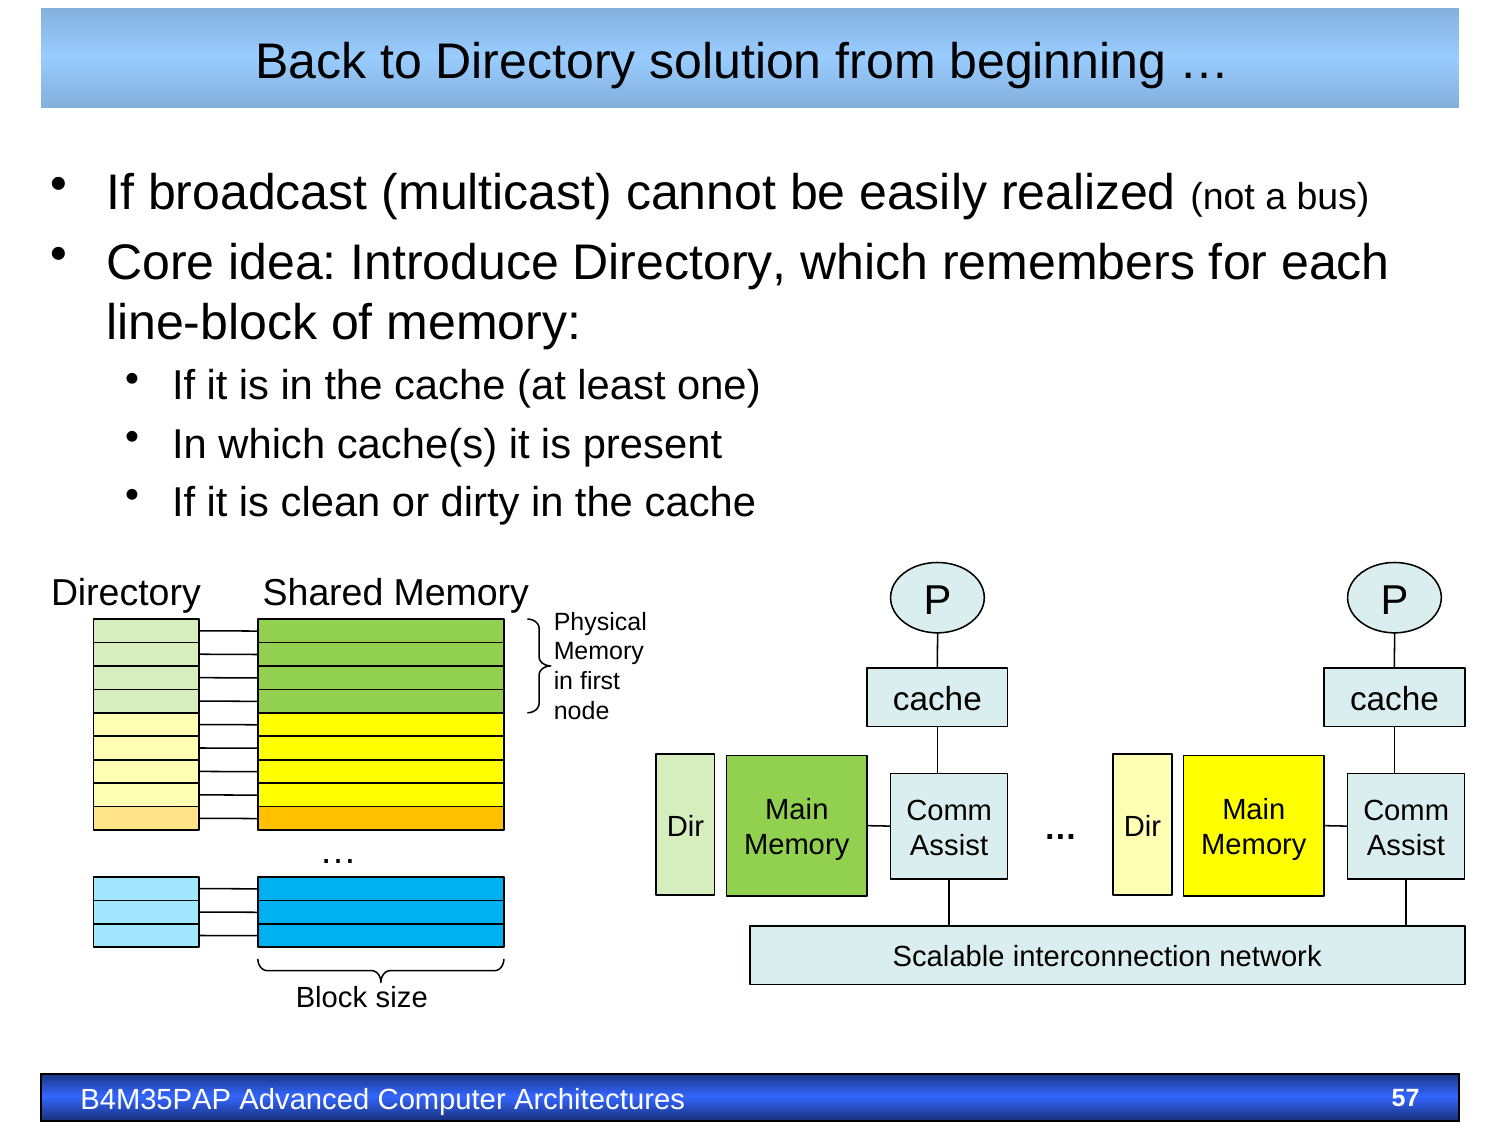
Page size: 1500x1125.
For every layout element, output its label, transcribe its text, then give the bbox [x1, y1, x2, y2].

text_box P [890, 562, 985, 633]
text_box cache [867, 667, 1008, 727]
text_box [93, 621, 200, 830]
text_box … [1019, 796, 1102, 856]
text_box Dir [1113, 754, 1172, 895]
text_box Block size [281, 970, 551, 1021]
title Back to Directory solution from beginning … [41, 8, 1459, 108]
text_box [257, 876, 504, 948]
list If broadcast (multicast) cannot be easily realized (not a bus) Core idea: Introduce Directory, which remembers for each line-block of memory: If it is in the cache (at least one) In which cache(s) it is present If it is clean or dirty in the cache [35, 152, 1465, 551]
text_box cache [1324, 667, 1465, 727]
text_box Shared Memory [247, 560, 544, 621]
text_box Main Memory [1183, 755, 1325, 896]
text_box … [304, 818, 575, 879]
text_box Directory [36, 560, 216, 621]
text_box Scalable interconnection network [750, 925, 1465, 985]
text_box Physical Memory in first node [539, 597, 668, 733]
text_box [93, 876, 200, 948]
text_box P [1347, 562, 1442, 633]
text_box [257, 621, 504, 830]
text_box Comm Assist [890, 773, 1008, 879]
text_box Comm Assist [1347, 773, 1465, 879]
text_box Main Memory [726, 755, 868, 896]
text_box Dir [656, 754, 715, 895]
